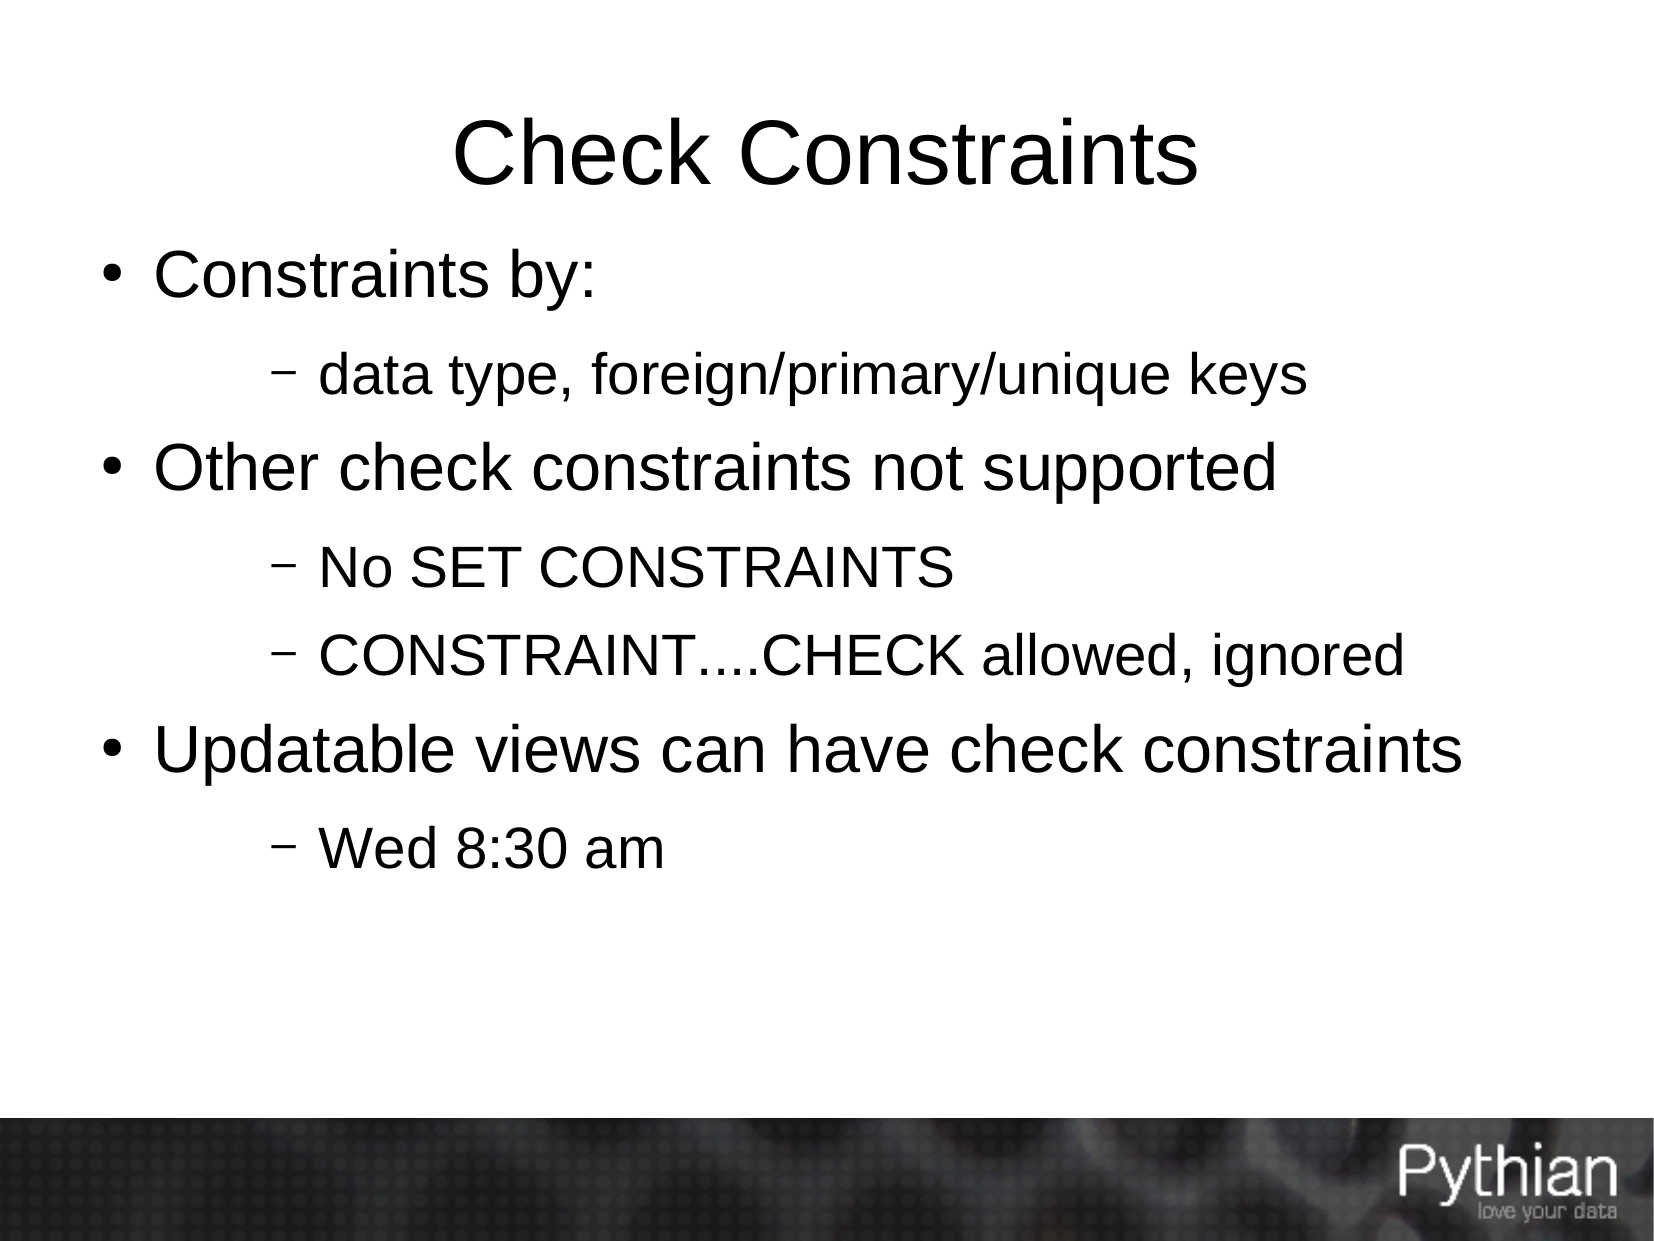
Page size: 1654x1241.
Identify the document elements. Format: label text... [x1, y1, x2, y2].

title Check Constraints [82, 49, 1571, 237]
picture [0, 1118, 1654, 1241]
list Constraints by: data type, foreign/primary/unique keys Other check constraints not supported No SET CONSTRAINTS CONSTRAINT....CHECK allowed, ignored Updatable views can have check constraints Wed 8:30 am [82, 237, 1571, 1041]
